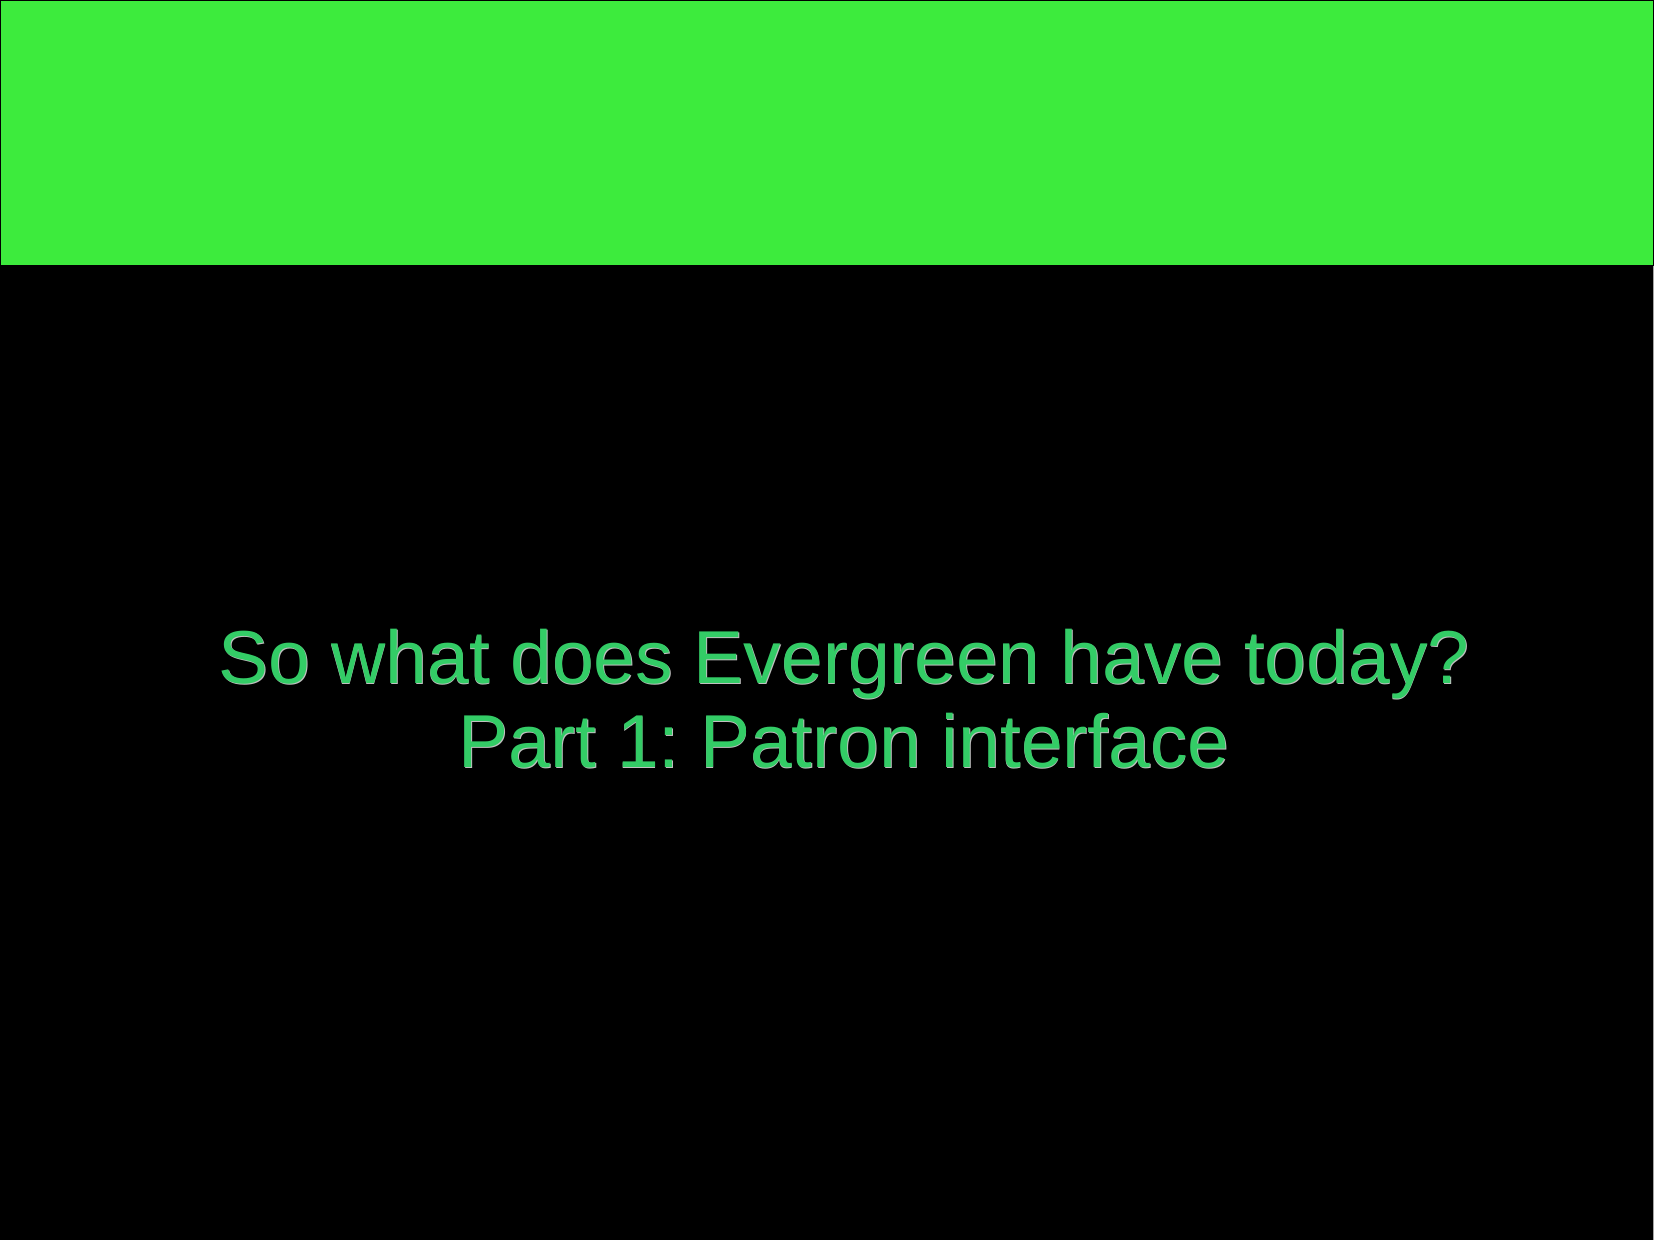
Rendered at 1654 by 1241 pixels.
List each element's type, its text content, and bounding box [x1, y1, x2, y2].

subtitle So what does Evergreen have today? Part 1: Patron interface [82, 290, 1571, 1109]
